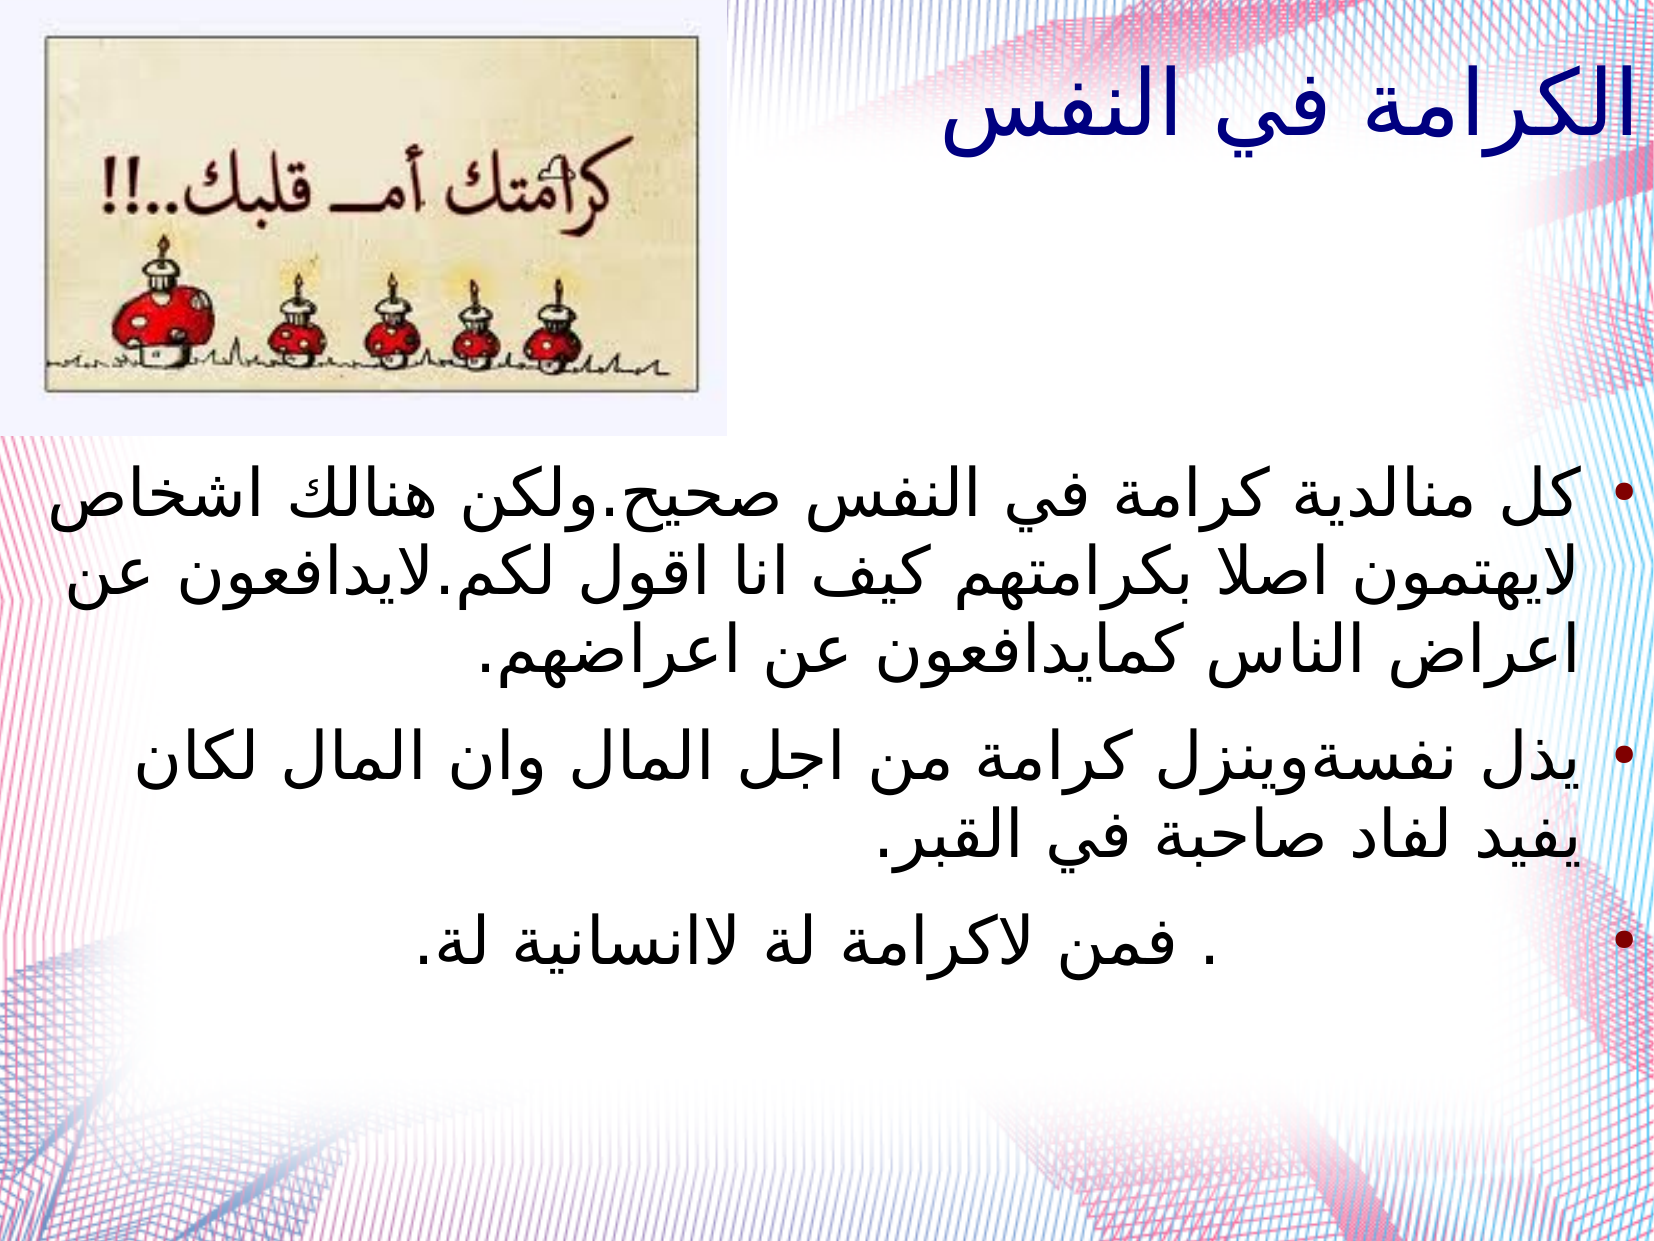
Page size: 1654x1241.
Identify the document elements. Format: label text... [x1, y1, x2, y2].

picture [0, 0, 1654, 1241]
title الكرامة في النفس [727, 0, 1654, 208]
list كل منالدية كرامة في النفس صحيح.ولكن هنالك اشخاص لايهتمون اصلا بكرامتهم كيف انا اقول لكم.لايدافعون عن اعراض الناس كمايدافعون عن اعراضهم. يذل نفسةوينزل كرامة من اجل المال وان المال لكان يفيد لفاد صاحبة في القبر. . فمن لاكرامة لة لاانسانية لة. [29, 454, 1654, 1241]
